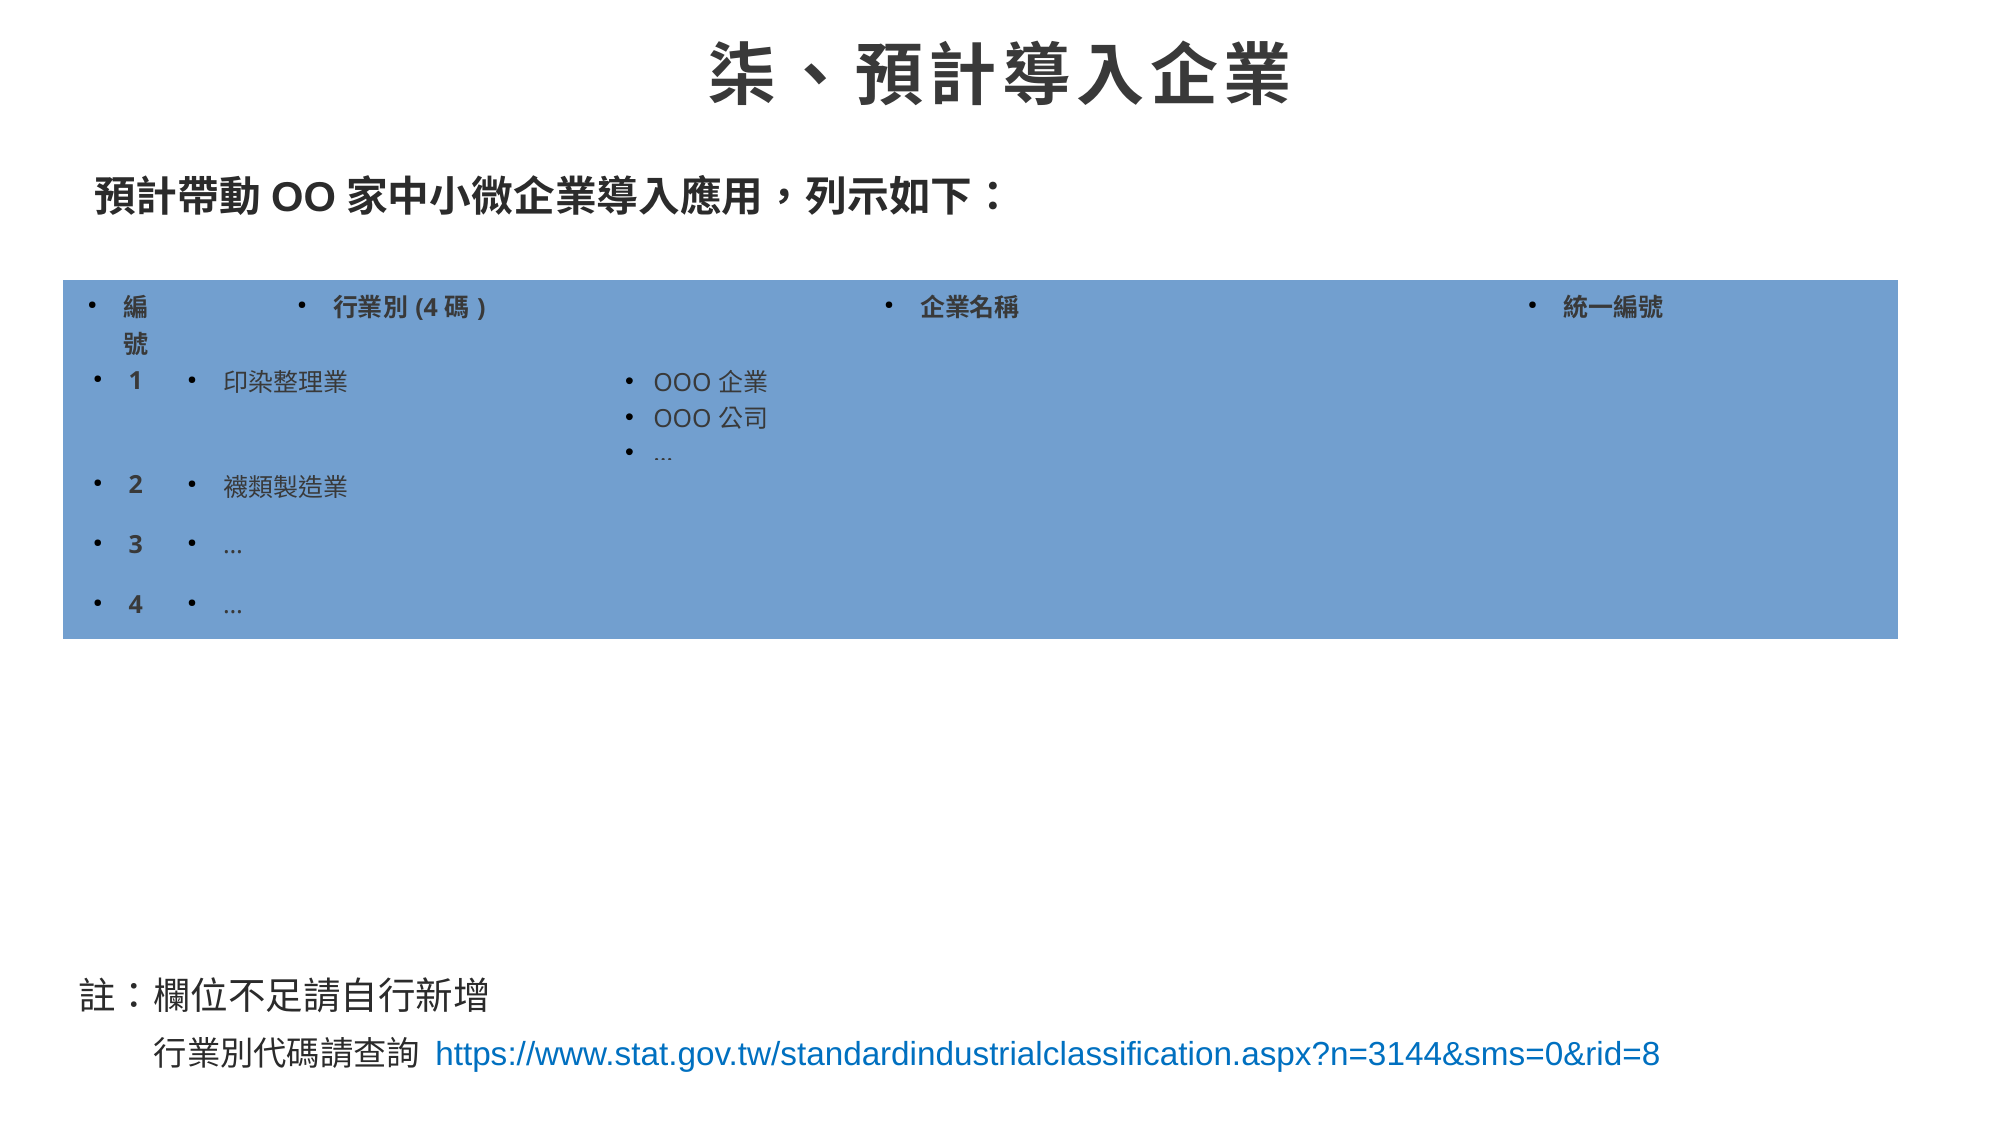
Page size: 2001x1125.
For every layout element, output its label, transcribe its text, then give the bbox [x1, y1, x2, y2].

table_cell [1294, 460, 1898, 520]
table_cell [610, 520, 1294, 579]
table_cell 2 [63, 460, 173, 520]
table_cell [1294, 520, 1898, 579]
table_cell 3 [63, 520, 173, 579]
table_cell [610, 579, 1294, 639]
table_cell 襪類製造業 [173, 460, 610, 520]
table_header 行業別(4碼) [173, 280, 610, 355]
table_cell OOO企業 OOO公司 … [610, 355, 1294, 460]
table_cell … [173, 520, 610, 579]
text_box 行業別代碼請查詢 https://www.stat.gov.tw/standardindustrialclassification.aspx?n=3144&sms=0&rid=8 [138, 1024, 1873, 1081]
table_header 編號 [63, 280, 173, 355]
table_cell 4 [63, 579, 173, 639]
table_header 統一編號 [1294, 280, 1898, 355]
table_cell … [173, 579, 610, 639]
table_cell [1294, 355, 1898, 460]
table_cell [610, 460, 1294, 520]
table_cell [1294, 579, 1898, 639]
table_cell 1 [63, 355, 173, 460]
text_box 註：欄位不足請自行新增 [63, 964, 1722, 1025]
table_cell 印染整理業 [173, 355, 610, 460]
table_header 企業名稱 [610, 280, 1294, 355]
title 柒、預計導入企業 [127, 9, 1873, 135]
text_box 預計帶動OO家中小微企業導入應用，列示如下： [79, 162, 1951, 228]
